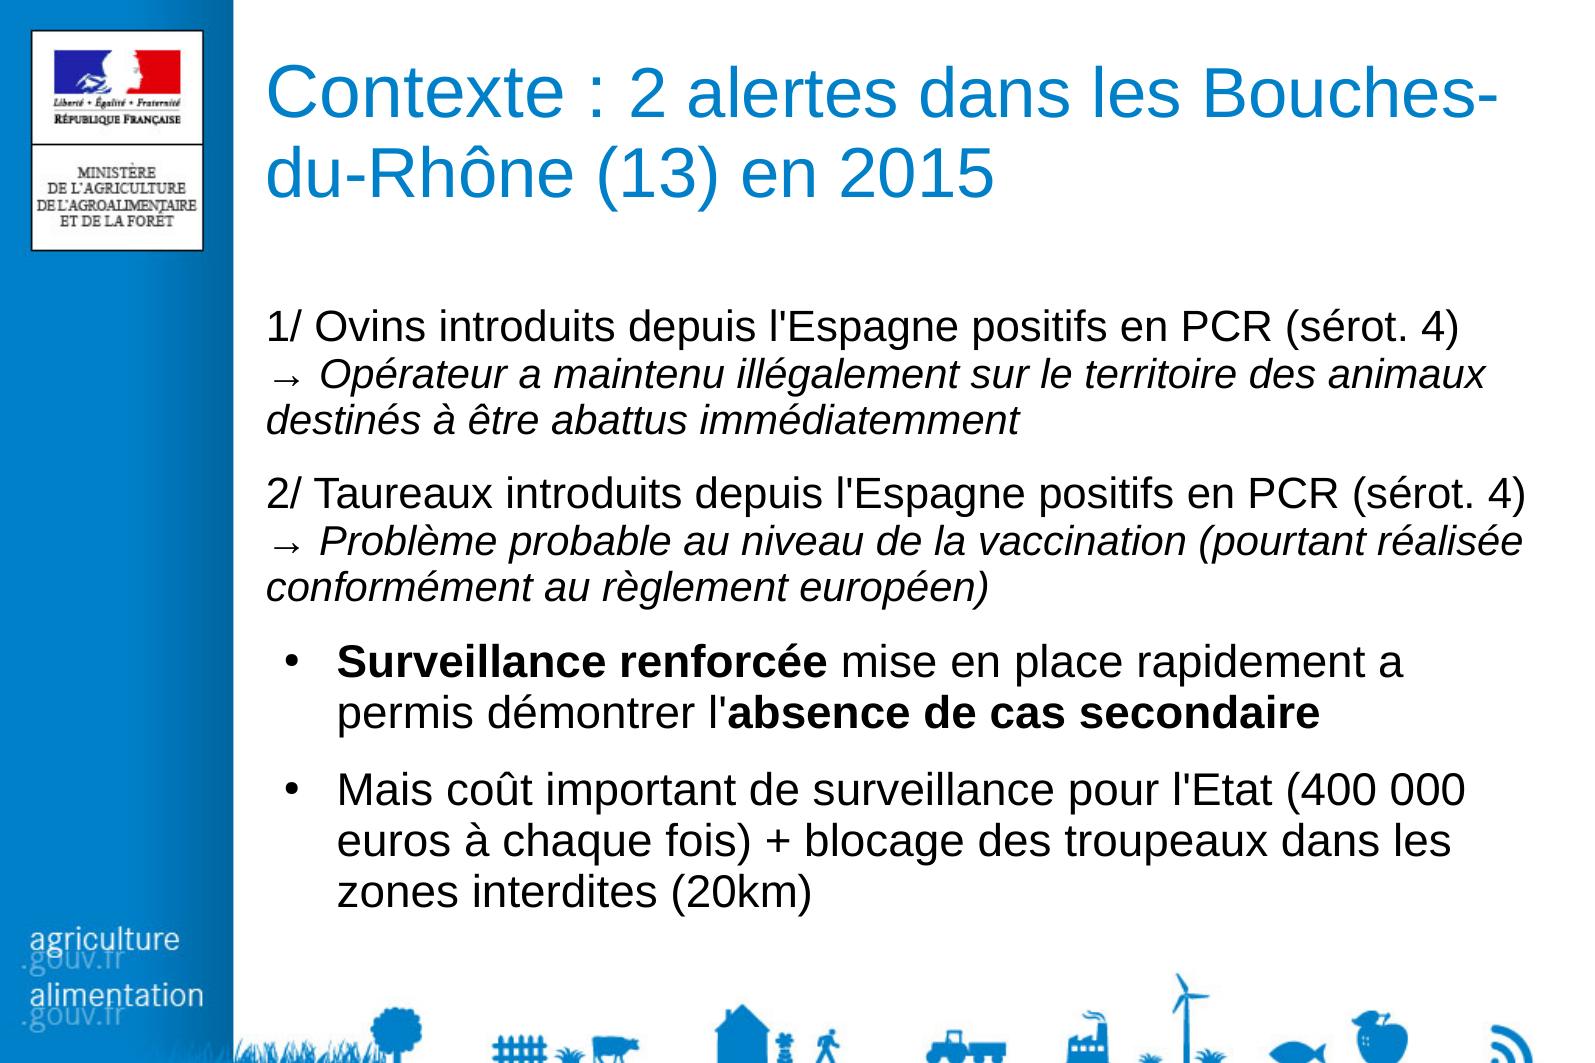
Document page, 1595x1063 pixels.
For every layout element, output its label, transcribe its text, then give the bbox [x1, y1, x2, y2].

list 1/ Ovins introduits depuis l'Espagne positifs en PCR (sérot. 4) → Opérateur a maintenu illégalement sur le territoire des animaux destinés à être abattus immédiatemment 2/ Taureaux introduits depuis l'Espagne positifs en PCR (sérot. 4) → Problème probable au niveau de la vaccination (pourtant réalisée conformément au règlement européen) Surveillance renforcée mise en place rapidement a permis démontrer l'absence de cas secondaire Mais coût important de surveillance pour l'Etat (400 000 euros à chaque fois) + blocage des troupeaux dans les zones interdites (20km) [265, 301, 1536, 1004]
title Contexte : 2 alertes dans les Bouches-du-Rhône (13) en 2015 [265, 42, 1536, 220]
picture [0, 0, 1595, 1063]
